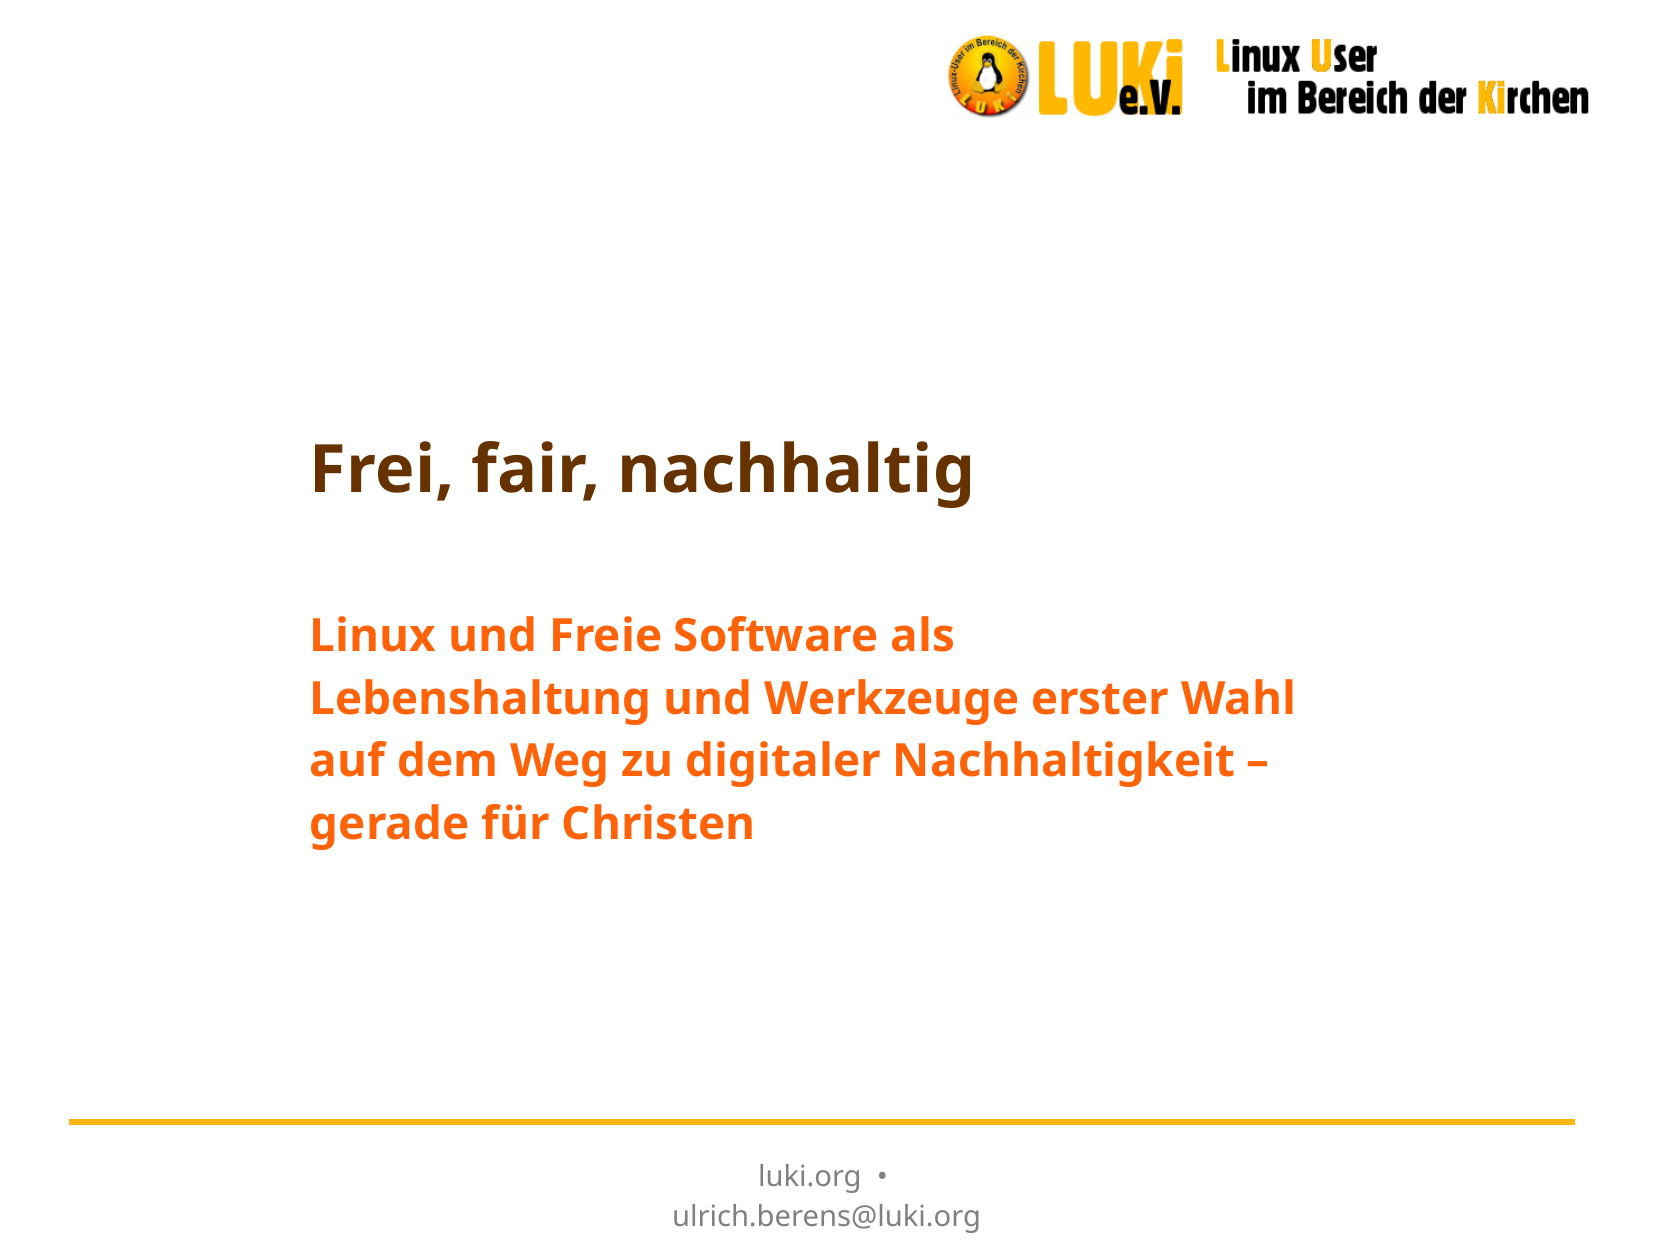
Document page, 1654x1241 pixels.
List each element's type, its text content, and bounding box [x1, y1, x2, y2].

picture [944, 29, 1595, 126]
text_box Frei, fair, nachhaltig Linux und Freie Software als Lebenshaltung und Werkzeuge erster Wahl auf dem Weg zu digitaler Nachhaltigkeit – gerade für Christen [295, 413, 1388, 800]
text_box luki.org • ulrich.berens@luki.org [590, 1144, 1063, 1201]
